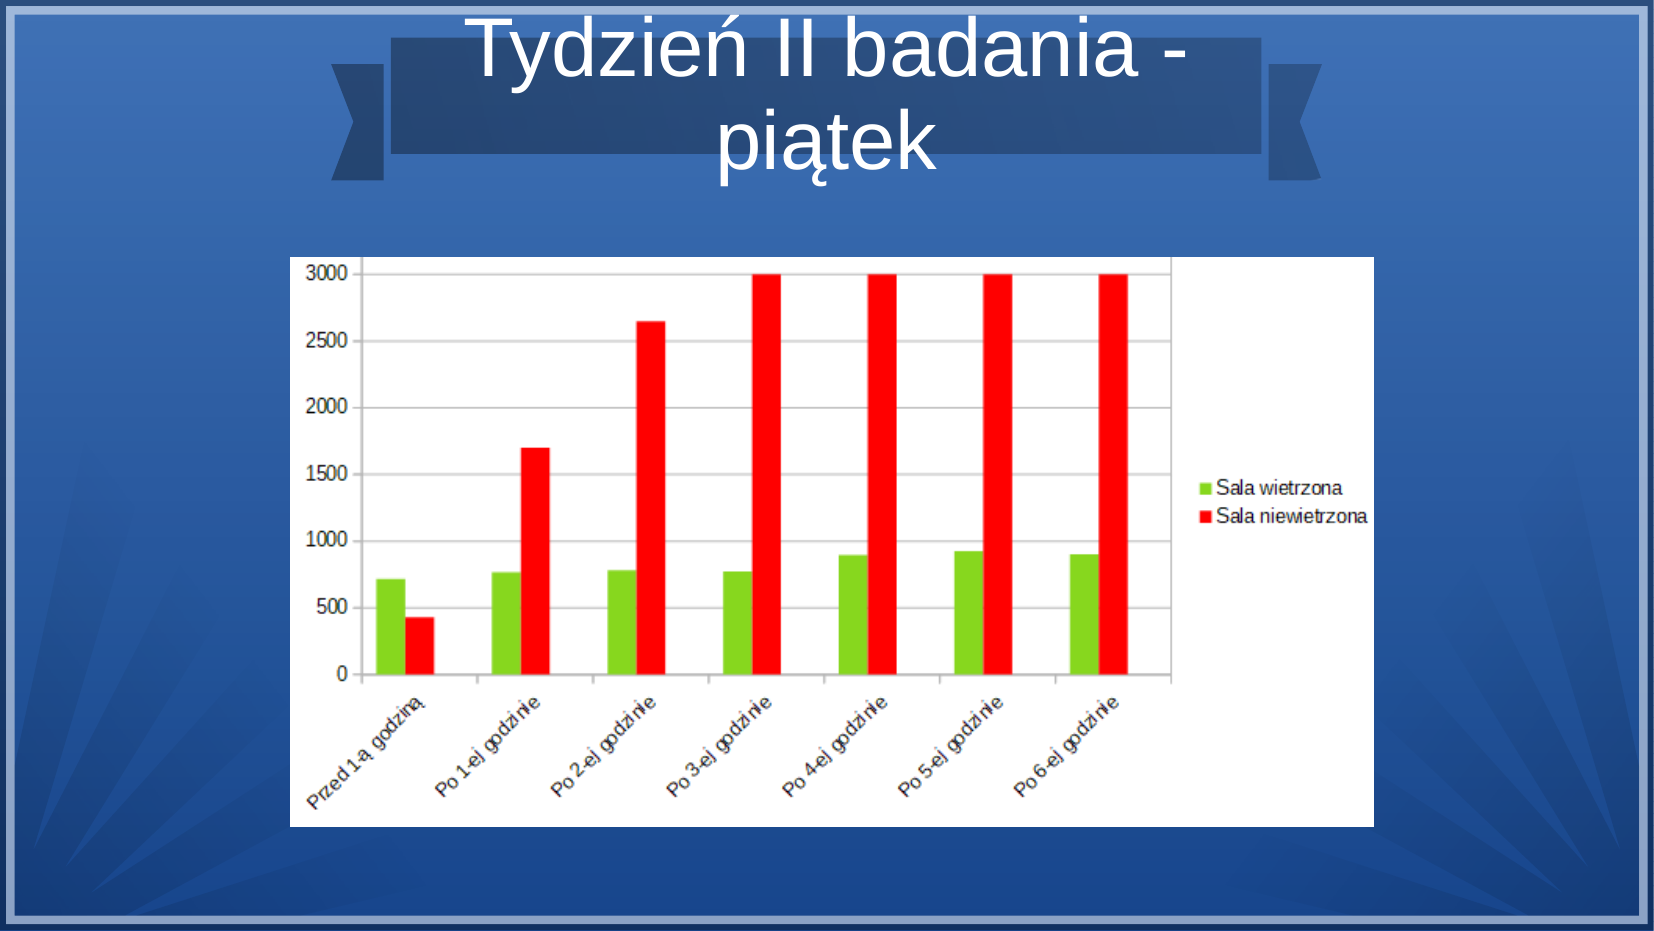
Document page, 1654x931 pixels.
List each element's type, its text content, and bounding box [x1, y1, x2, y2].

picture [290, 257, 1374, 827]
title Tydzień II badania - piątek [389, 1, 1264, 188]
